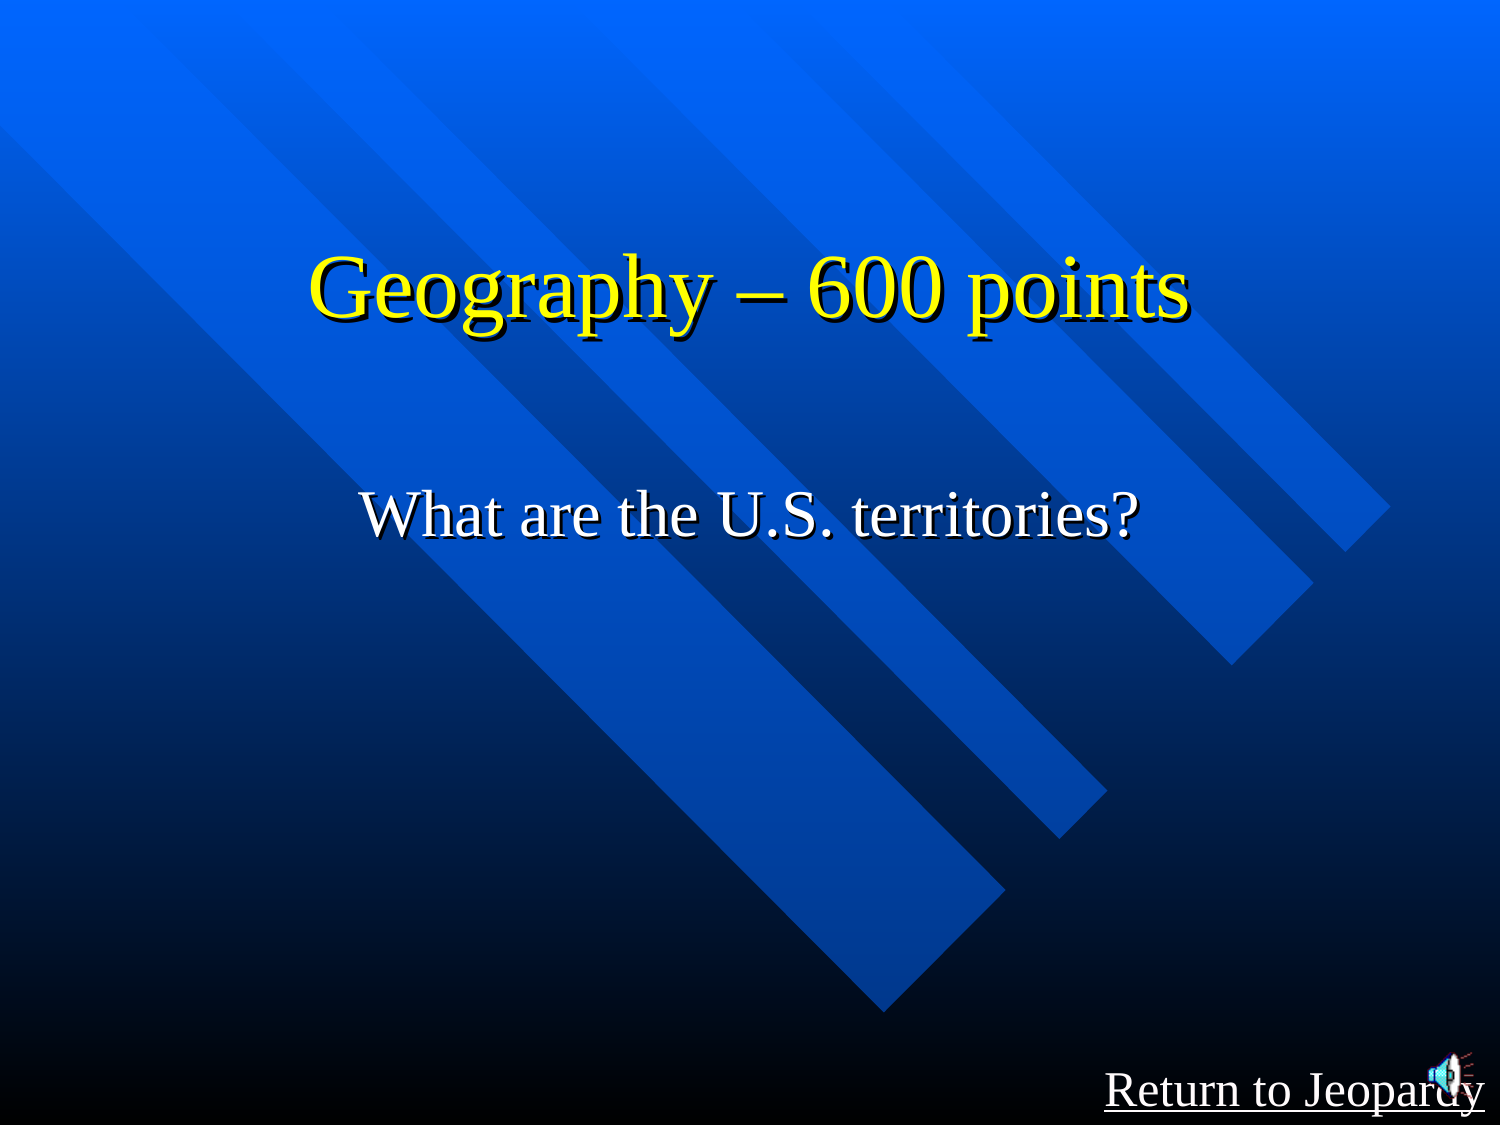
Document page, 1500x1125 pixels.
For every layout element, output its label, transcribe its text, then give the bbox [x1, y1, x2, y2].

title Geography – 600 points [112, 187, 1388, 375]
picture [1426, 1051, 1477, 1102]
subtitle What are the U.S. territories? [225, 462, 1276, 751]
text_box Return to Jeopardy [1089, 1048, 1500, 1125]
